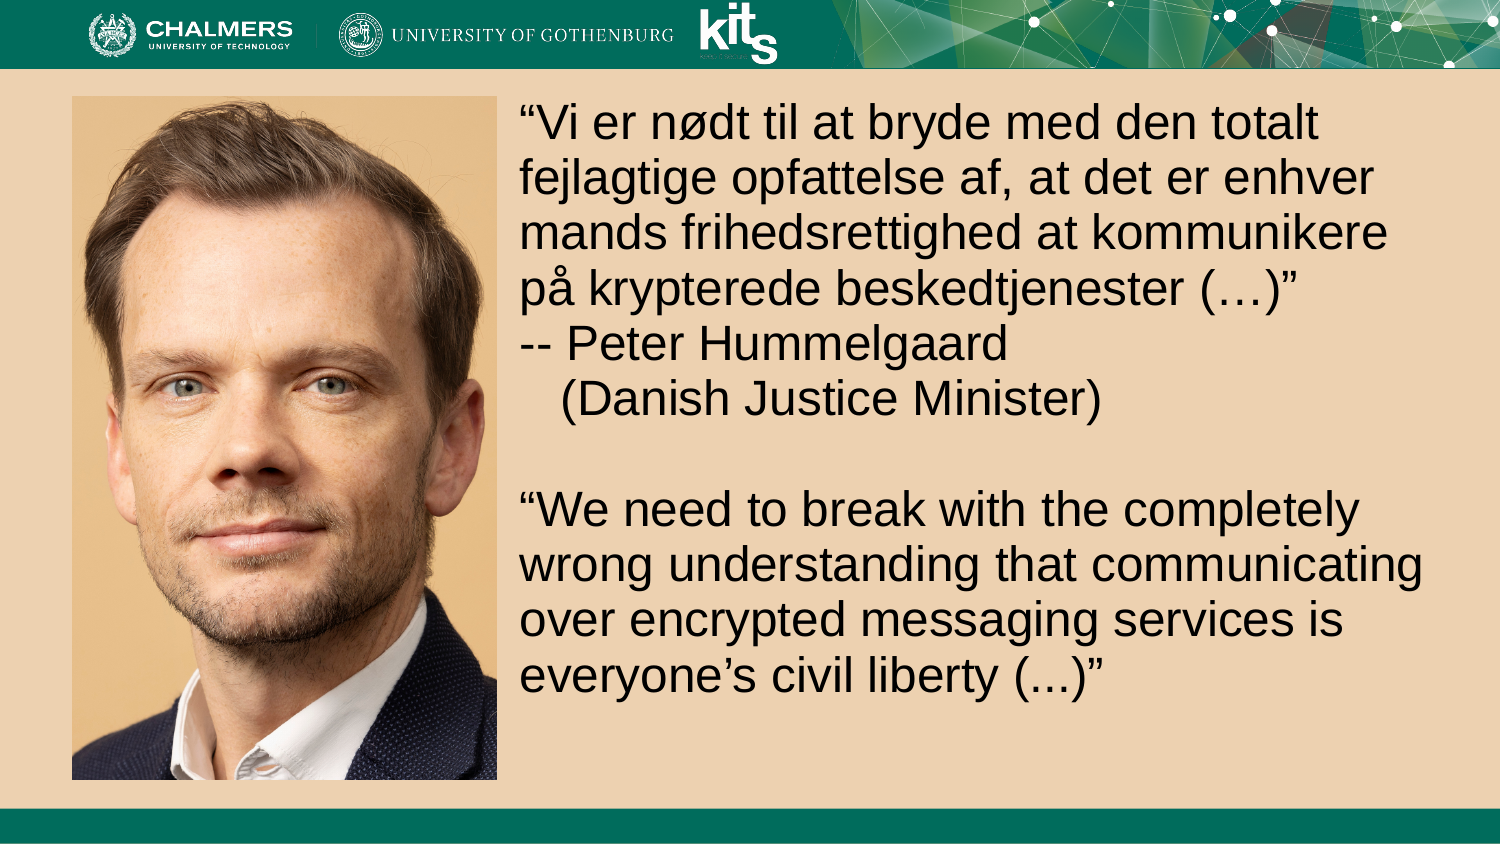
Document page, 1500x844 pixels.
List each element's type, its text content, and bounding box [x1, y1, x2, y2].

picture [72, 96, 497, 780]
list “Vi er nødt til at bryde med den totalt fejlagtige opfattelse af, at det er enhver mands frihedsrettighed at kommunikere på krypterede beskedtjenester (…)” -- Peter Hummelgaard (Danish Justice Minister) “We need to break with the completely wrong understanding that communicating over encrypted messaging services is everyone’s civil liberty (...)” [519, 94, 1425, 782]
picture [64, 0, 782, 85]
